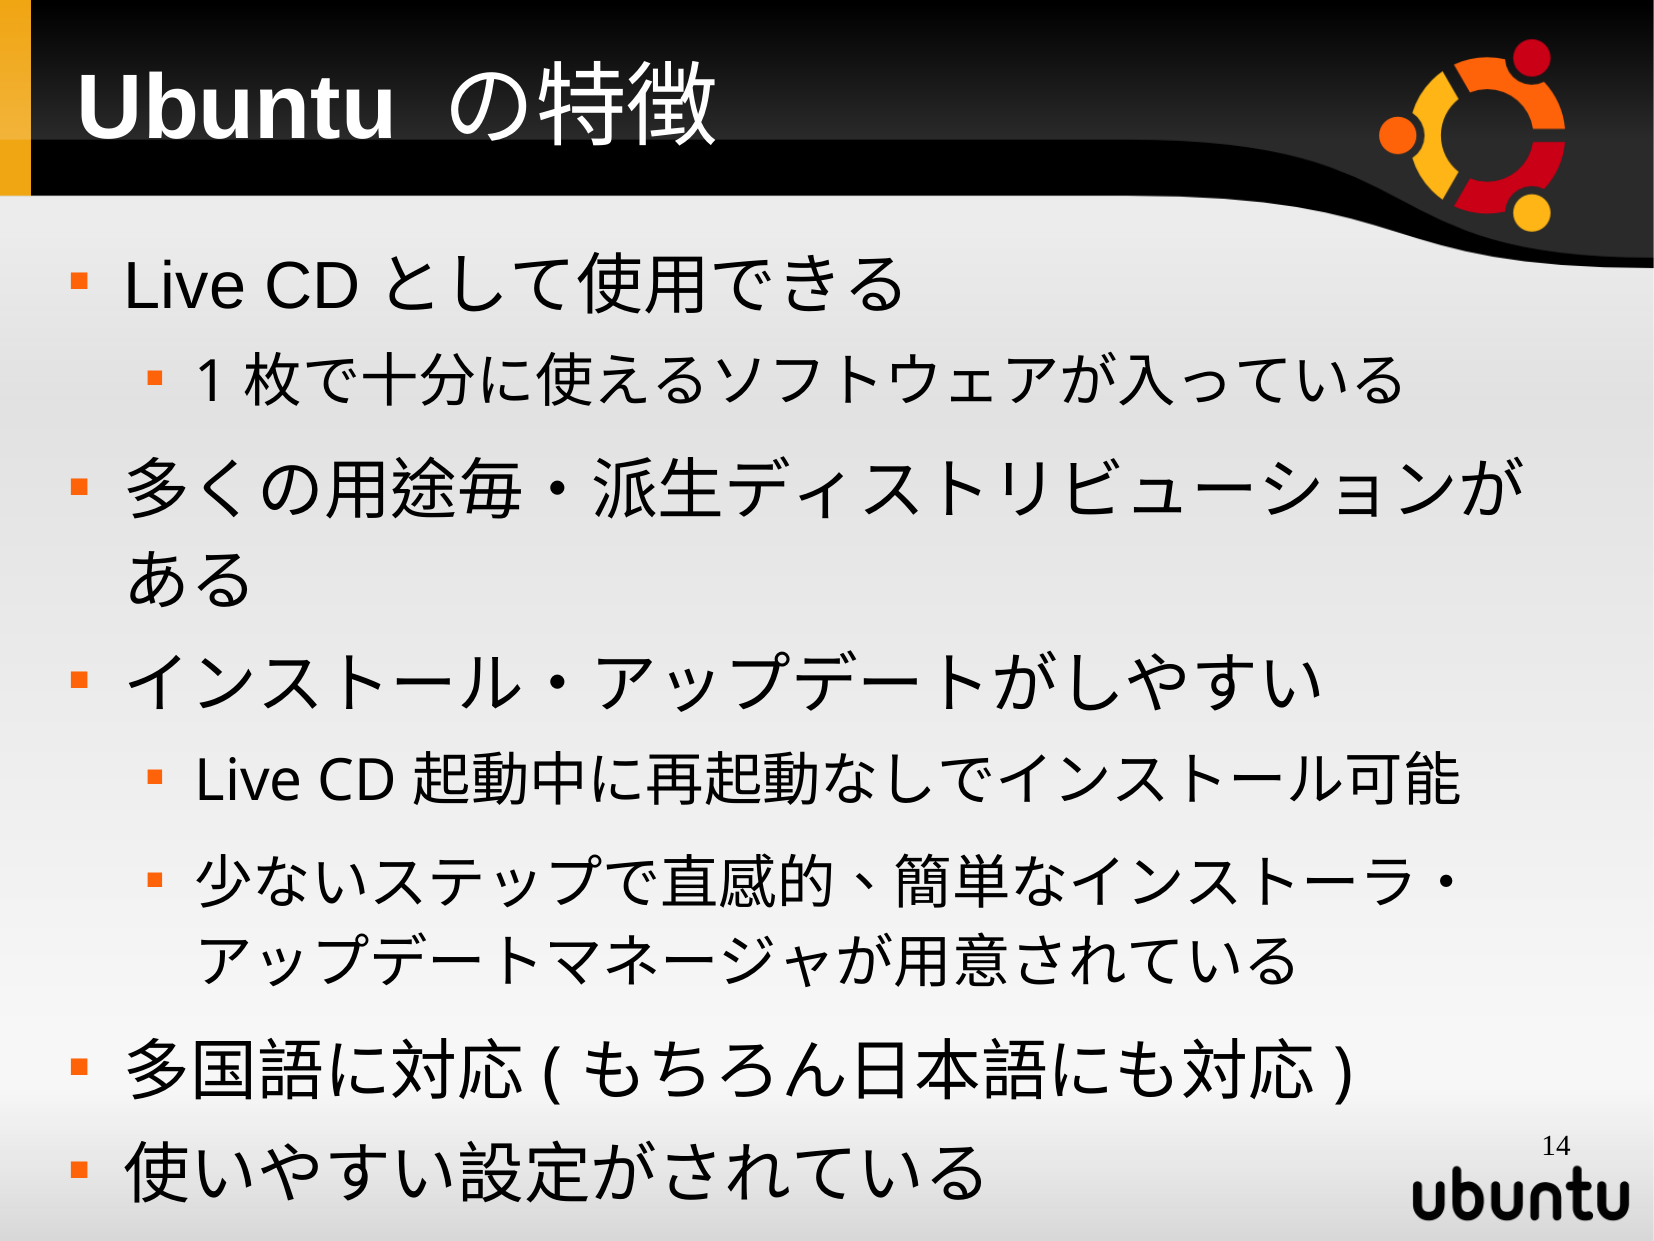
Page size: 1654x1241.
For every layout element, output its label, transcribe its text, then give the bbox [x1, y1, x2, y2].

title Ubuntu の特徴 [76, 7, 1565, 200]
list Live CDとして使用できる 1枚で十分に使えるソフトウェアが入っている 多くの用途毎・派生ディストリビューションがある インストール・アップデートがしやすい Live CD起動中に再起動なしでインストール可能 少ないステップで直感的、簡単なインストーラ・アップデートマネージャが用意されている 多国語に対応(もちろん日本語にも対応) 使いやすい設定がされている [53, 237, 1542, 1041]
picture [0, 0, 1654, 1241]
